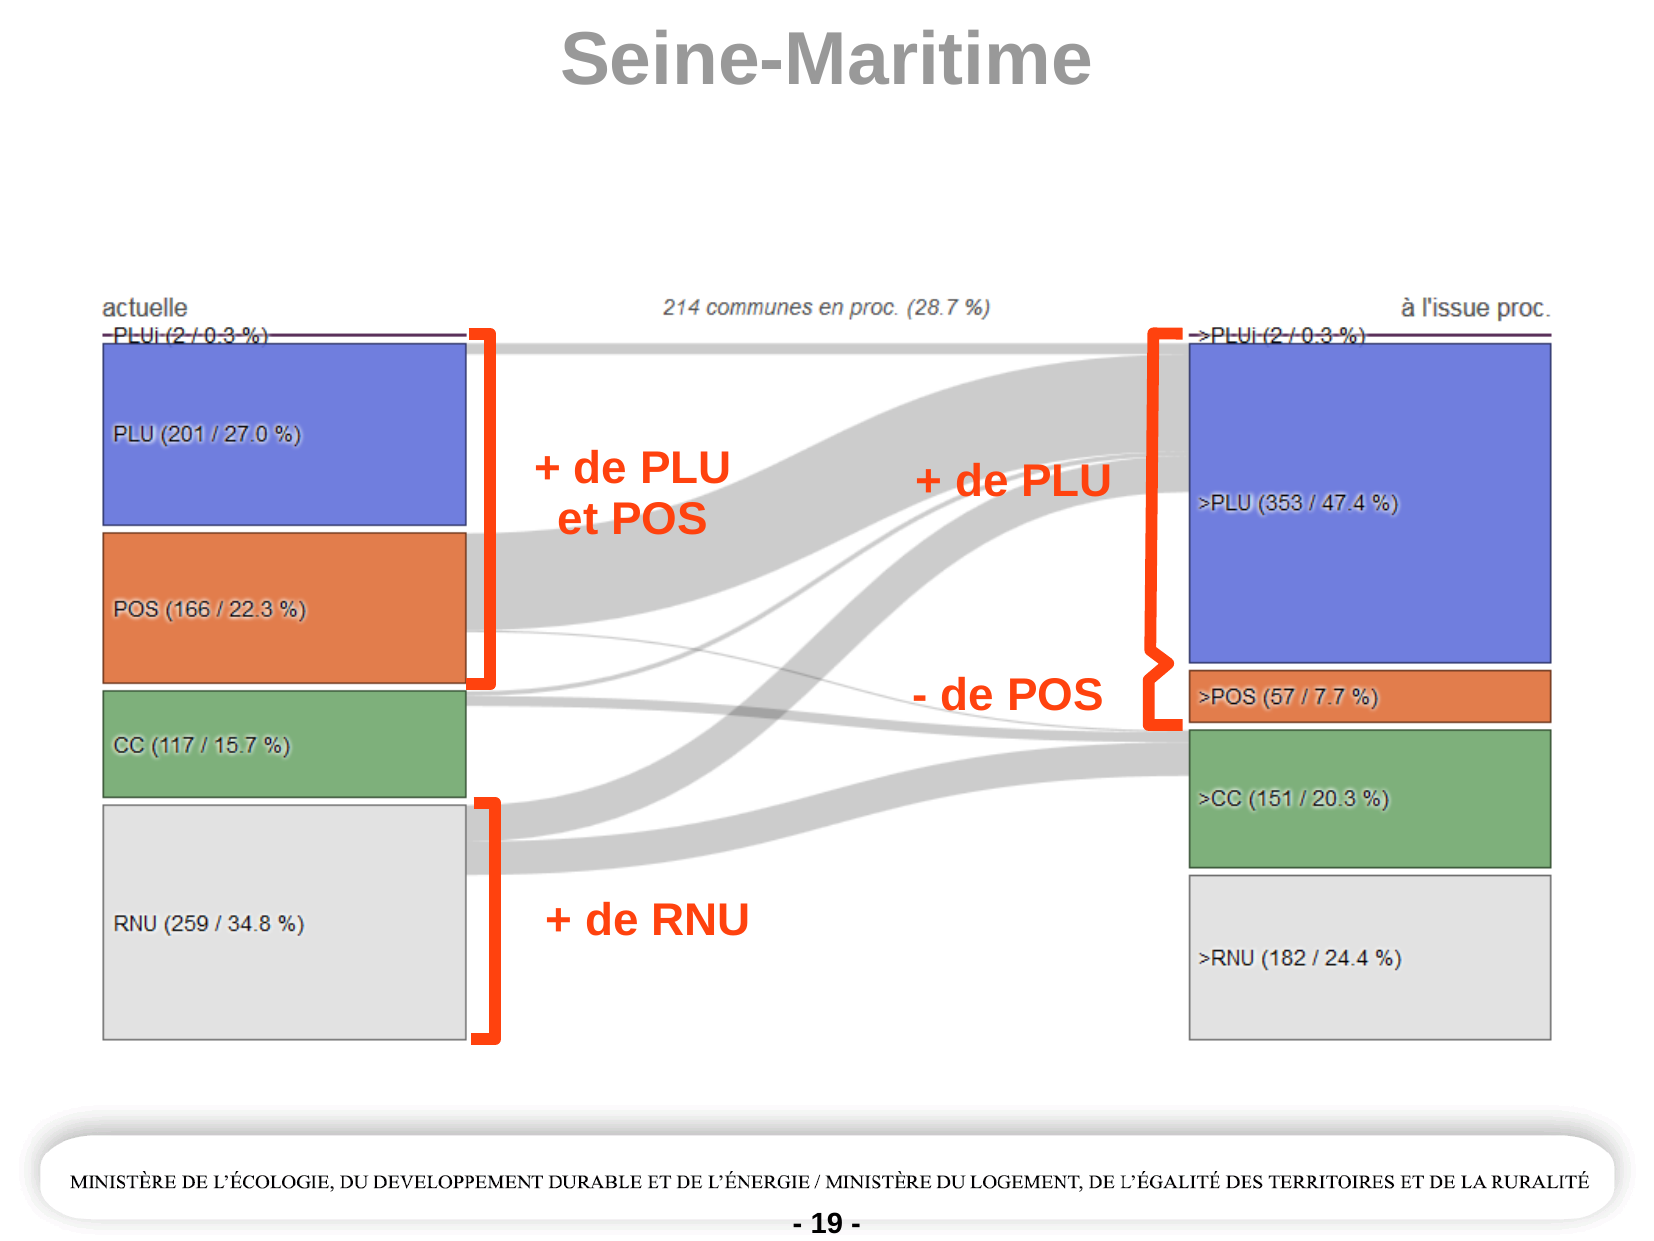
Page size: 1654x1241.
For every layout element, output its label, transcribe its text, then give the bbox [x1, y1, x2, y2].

title Seine-Maritime [82, 0, 1571, 118]
picture [0, 1087, 1654, 1241]
text_box + de RNU [530, 886, 766, 954]
text_box - de POS [898, 661, 1119, 729]
picture [84, 276, 1569, 1058]
text_box + de PLU et POS [519, 434, 747, 554]
text_box + de PLU [901, 447, 1129, 515]
